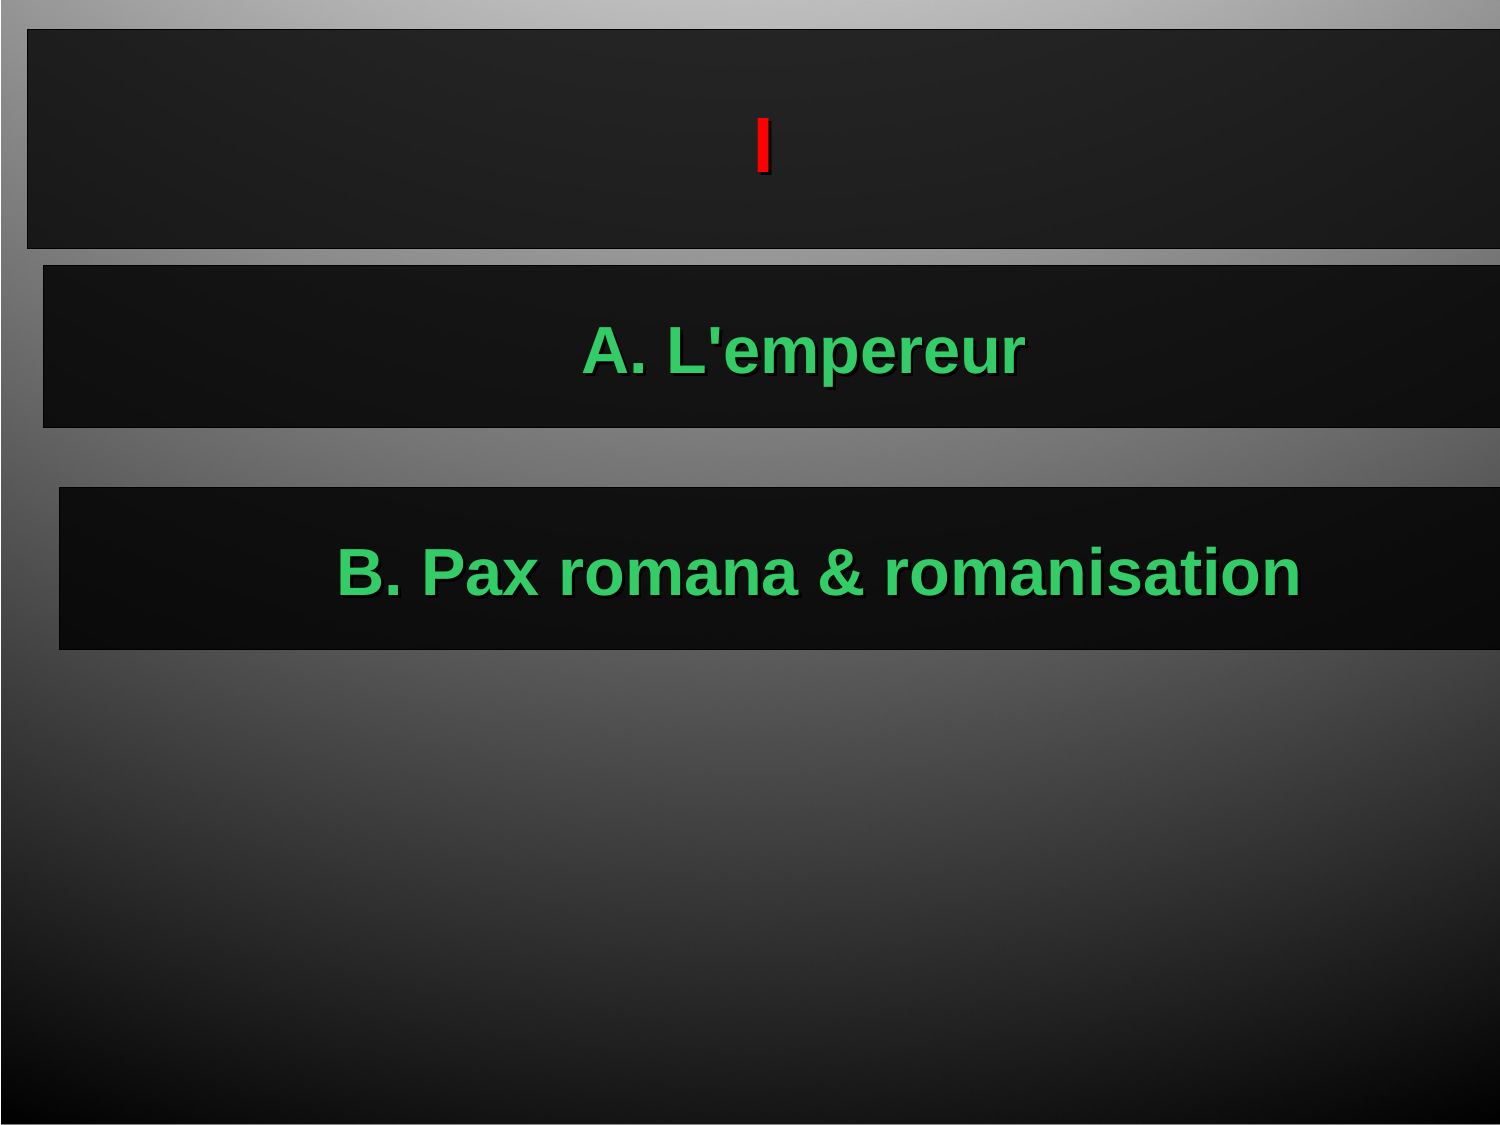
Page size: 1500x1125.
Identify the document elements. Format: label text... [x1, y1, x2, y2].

text_box A. L'empereur [43, 265, 1500, 428]
picture [0, 0, 1500, 1125]
text_box B. Pax romana & romanisation [59, 487, 1500, 650]
text_box I [27, 29, 1500, 249]
